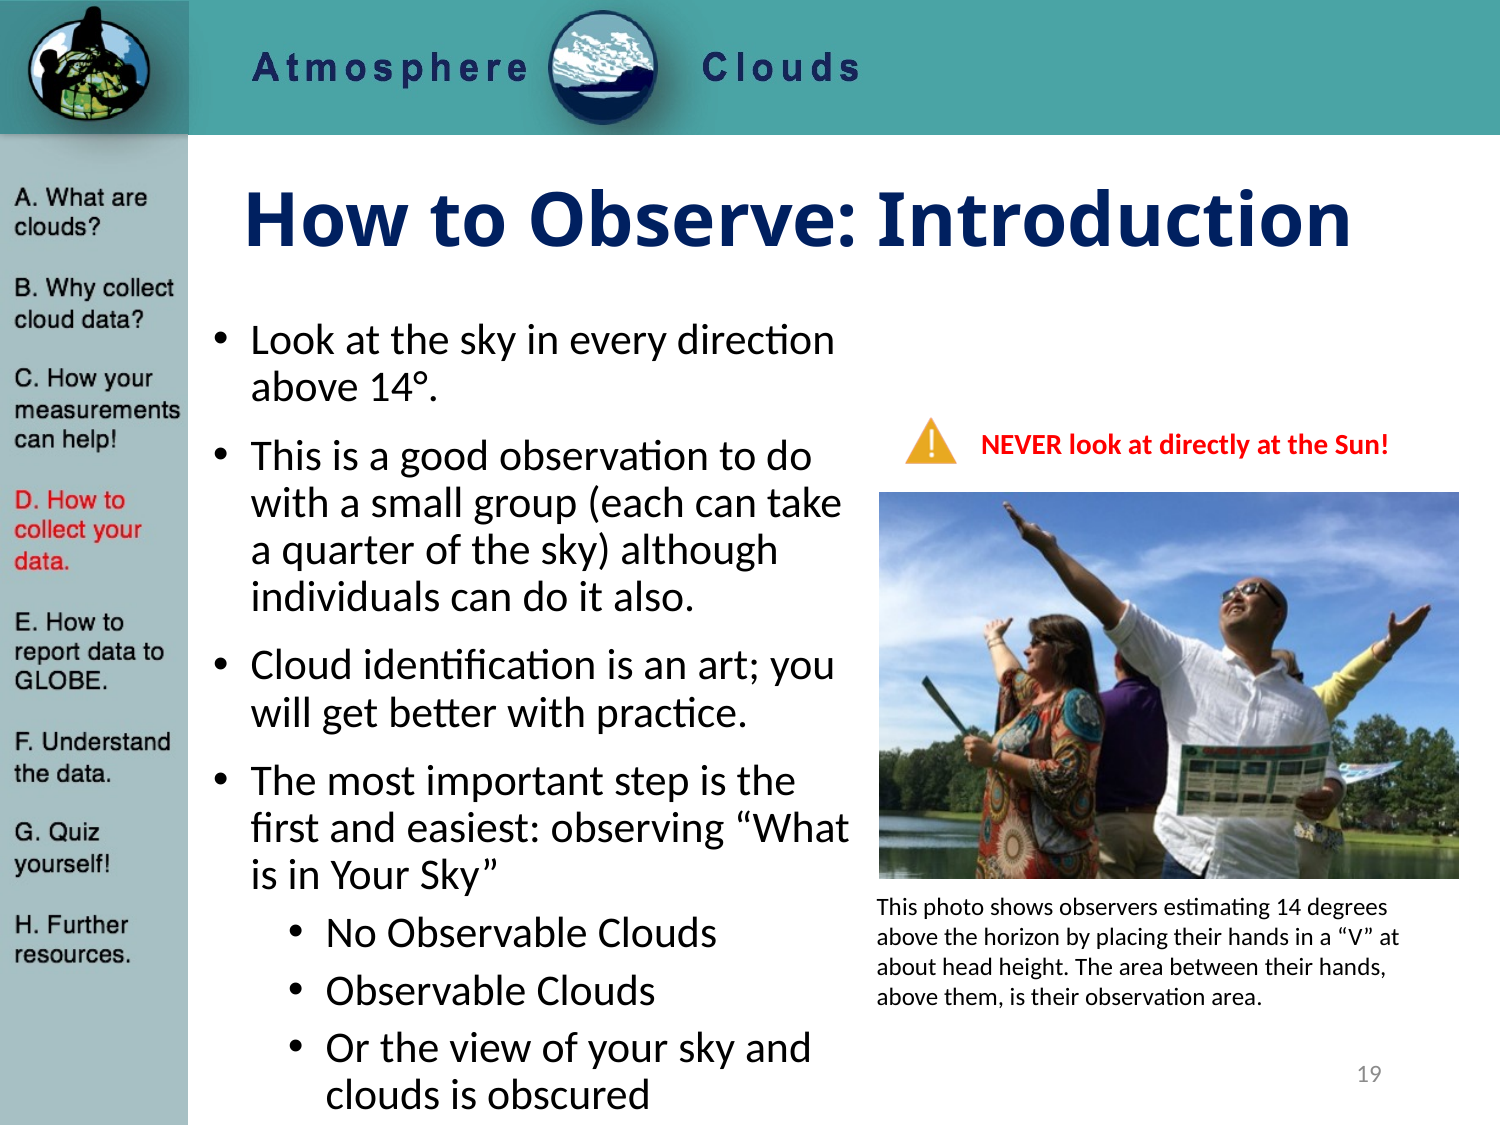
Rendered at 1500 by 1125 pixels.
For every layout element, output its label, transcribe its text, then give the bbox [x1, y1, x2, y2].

picture [905, 417, 957, 470]
title How to Observe: Introduction [228, 134, 1397, 310]
list Look at the sky in every direction above 14°. This is a good observation to do with a small group (each can take a quarter of the sky) although individuals can do it also. Cloud identification is an art; you will get better with practice. The most important step is the first and easiest: observing “What is in Your Sky” No Observable Clouds Observable Clouds Or the view of your sky and clouds is obscured [198, 309, 880, 1064]
slide_number <number> [1059, 1042, 1397, 1103]
text_box This photo shows observers estimating 14 degrees above the horizon by placing their hands in a “V” at about head height. The area between their hands, above them, is their observation area. [861, 882, 1459, 1018]
text_box NEVER look at directly at the Sun! [966, 417, 1442, 468]
picture [0, 0, 1500, 1125]
picture [879, 492, 1459, 879]
